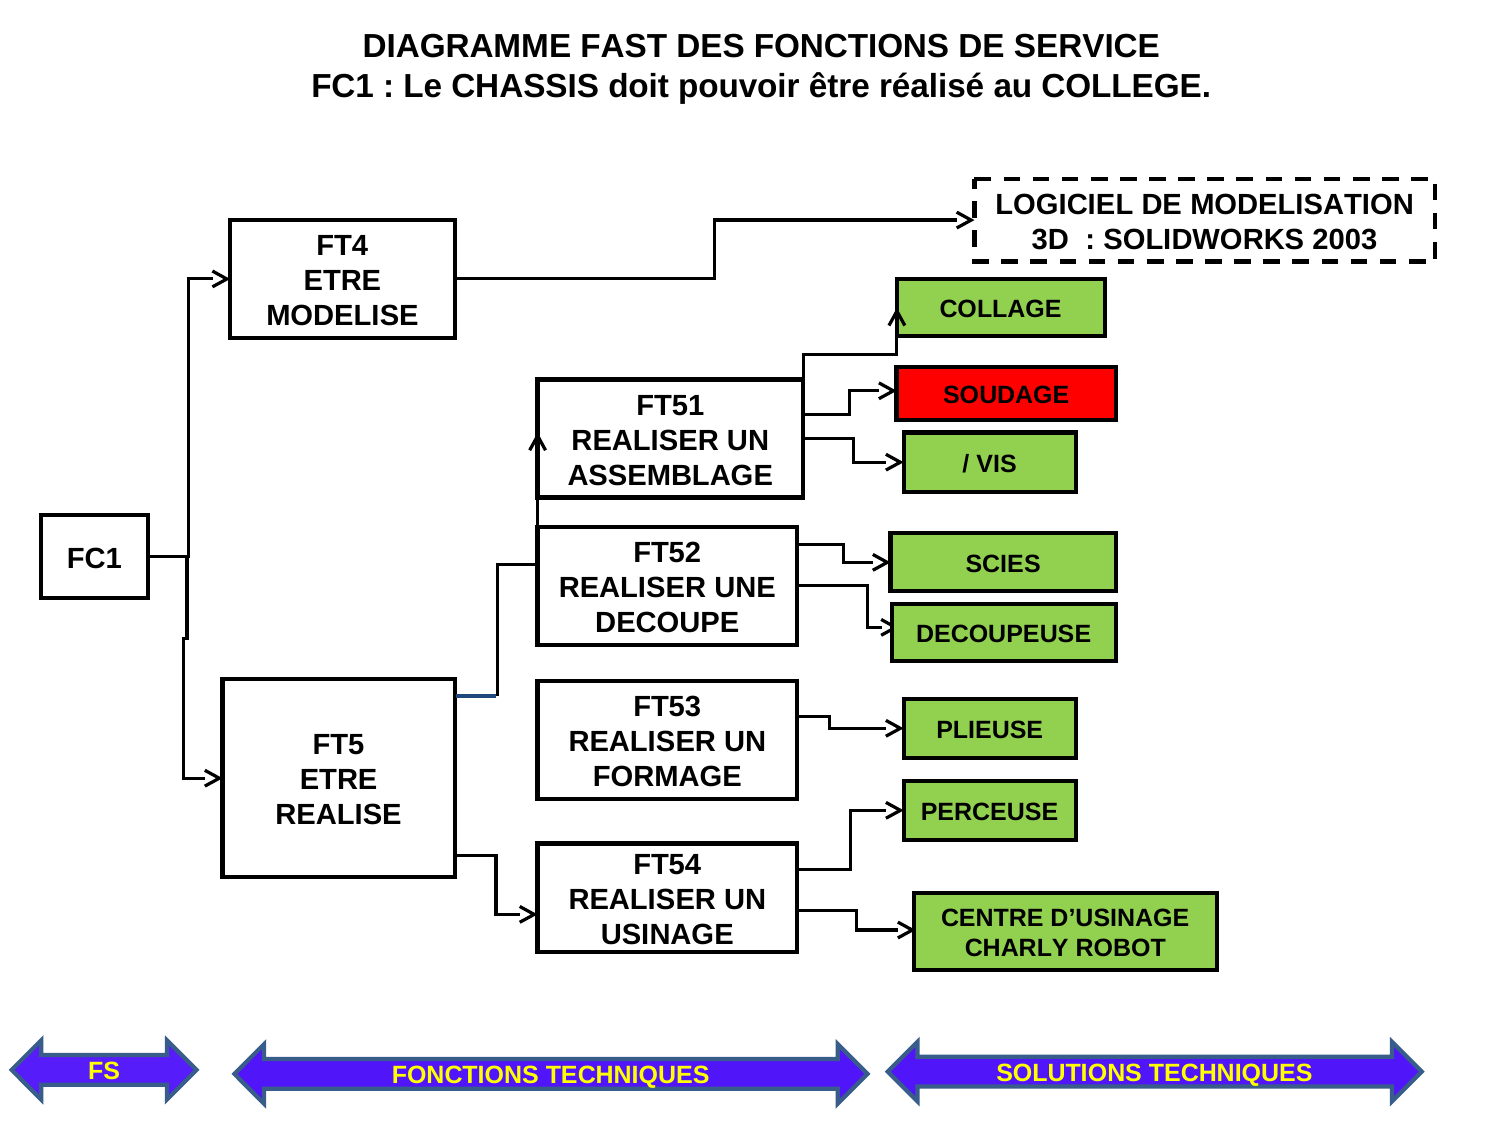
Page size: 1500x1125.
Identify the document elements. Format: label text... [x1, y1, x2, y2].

text_box FT4 ETRE MODELISE [230, 219, 455, 339]
text_box CENTRE D’USINAGE CHARLY ROBOT [914, 893, 1217, 971]
text_box FT52 REALISER UNE DECOUPE [537, 527, 798, 645]
text_box FT5 ETRE REALISE [222, 679, 455, 877]
text_box FT54 REALISER UN USINAGE [537, 843, 798, 953]
text_box FT51 REALISER UN ASSEMBLAGE [537, 379, 804, 498]
text_box SOLUTIONS TECHNIQUES [887, 1041, 1422, 1102]
text_box FC1 [41, 515, 148, 598]
text_box SOUDAGE [896, 367, 1117, 421]
text_box LOGICIEL DE MODELISATION 3D : SOLIDWORKS 2003 [974, 178, 1436, 262]
text_box FONCTIONS TECHNIQUES [234, 1044, 868, 1104]
text_box PERCEUSE [903, 780, 1077, 841]
text_box / VIS [903, 432, 1077, 492]
text_box SCIES [890, 533, 1117, 591]
text_box FS [11, 1040, 197, 1100]
text_box PLIEUSE [903, 698, 1077, 758]
text_box DECOUPEUSE [891, 603, 1117, 662]
title DIAGRAMME FAST DES FONCTIONS DE SERVICE FC1 : Le CHASSIS doit pouvoir être réalisé au COLLEGE. [64, 16, 1459, 152]
text_box COLLAGE [896, 278, 1105, 337]
text_box FT53 REALISER UN FORMAGE [537, 680, 798, 799]
